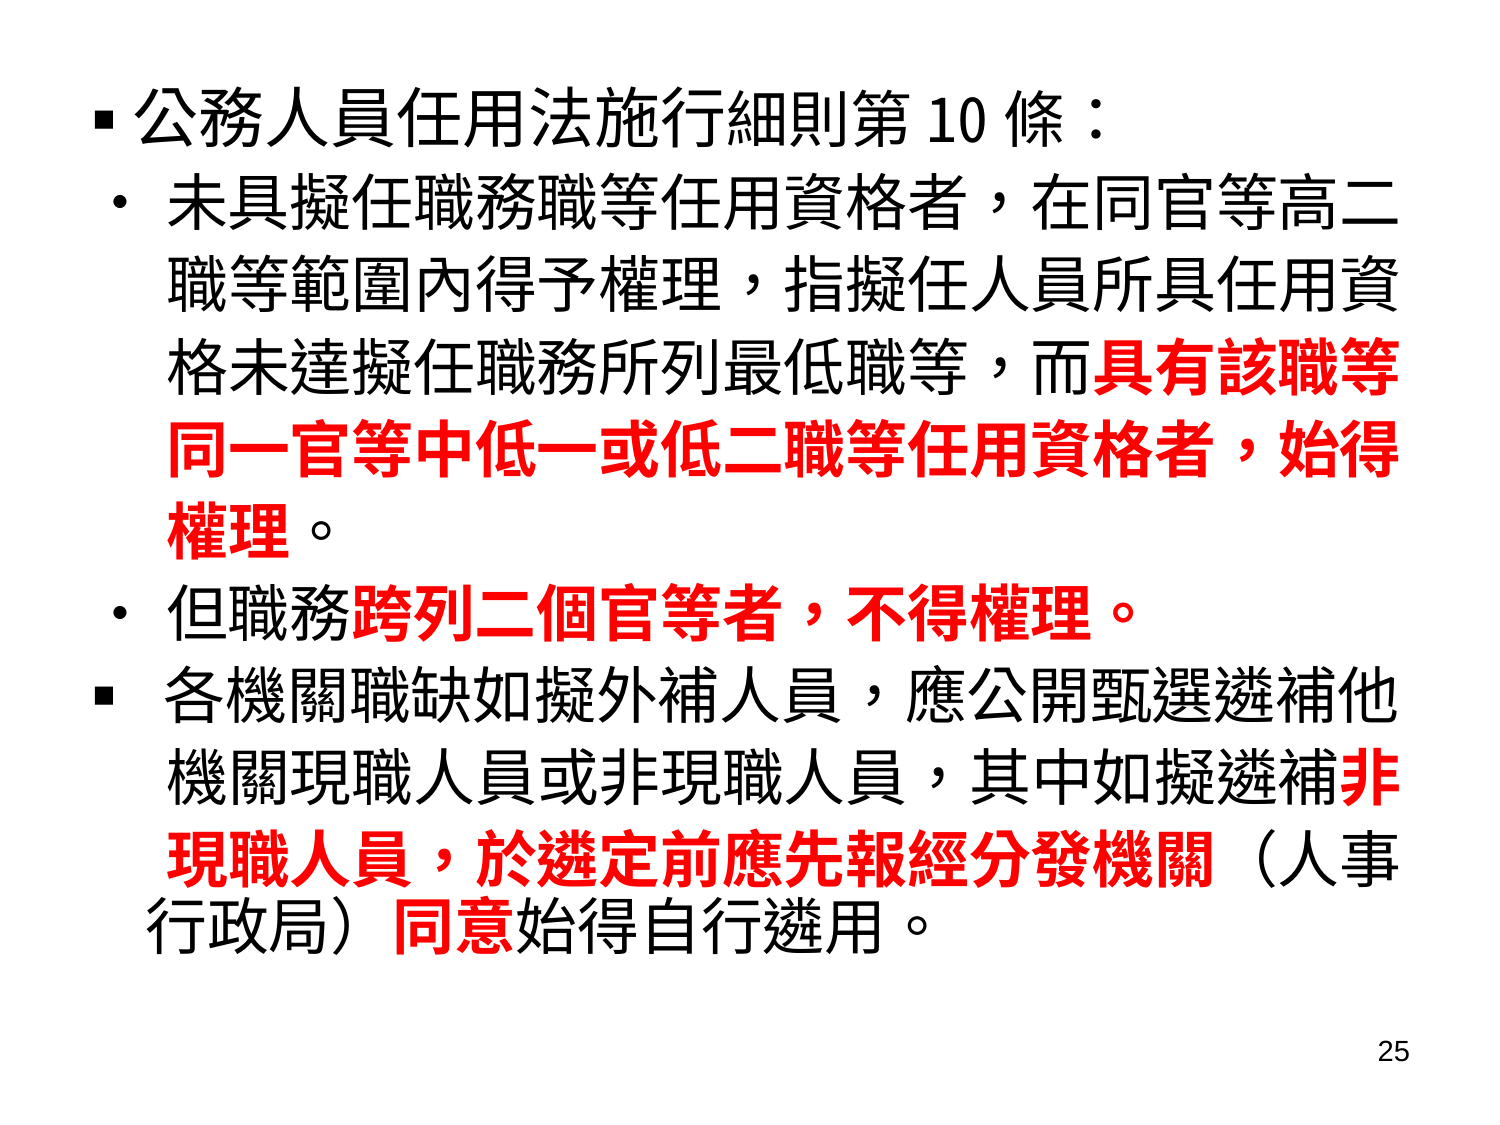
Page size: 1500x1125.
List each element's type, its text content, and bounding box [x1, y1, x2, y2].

list 公務人員任用法施行細則第10條： •未具擬任職務職等任用資格者，在同官等高二 職等範圍內得予權理，指擬任人員所具任用資 格未達擬任職務所列最低職等，而具有該職等 同一官等中低一或低二職等任用資格者，始得 權理。 •但職務跨列二個官等者，不得權理。  各機關職缺如擬外補人員，應公開甄選遴補他 機關現職人員或非現職人員，其中如擬遴補非 現職人員，於遴定前應先報經分發機關（人事行政局）同意始得自行遴用。 [75, 78, 1426, 1005]
